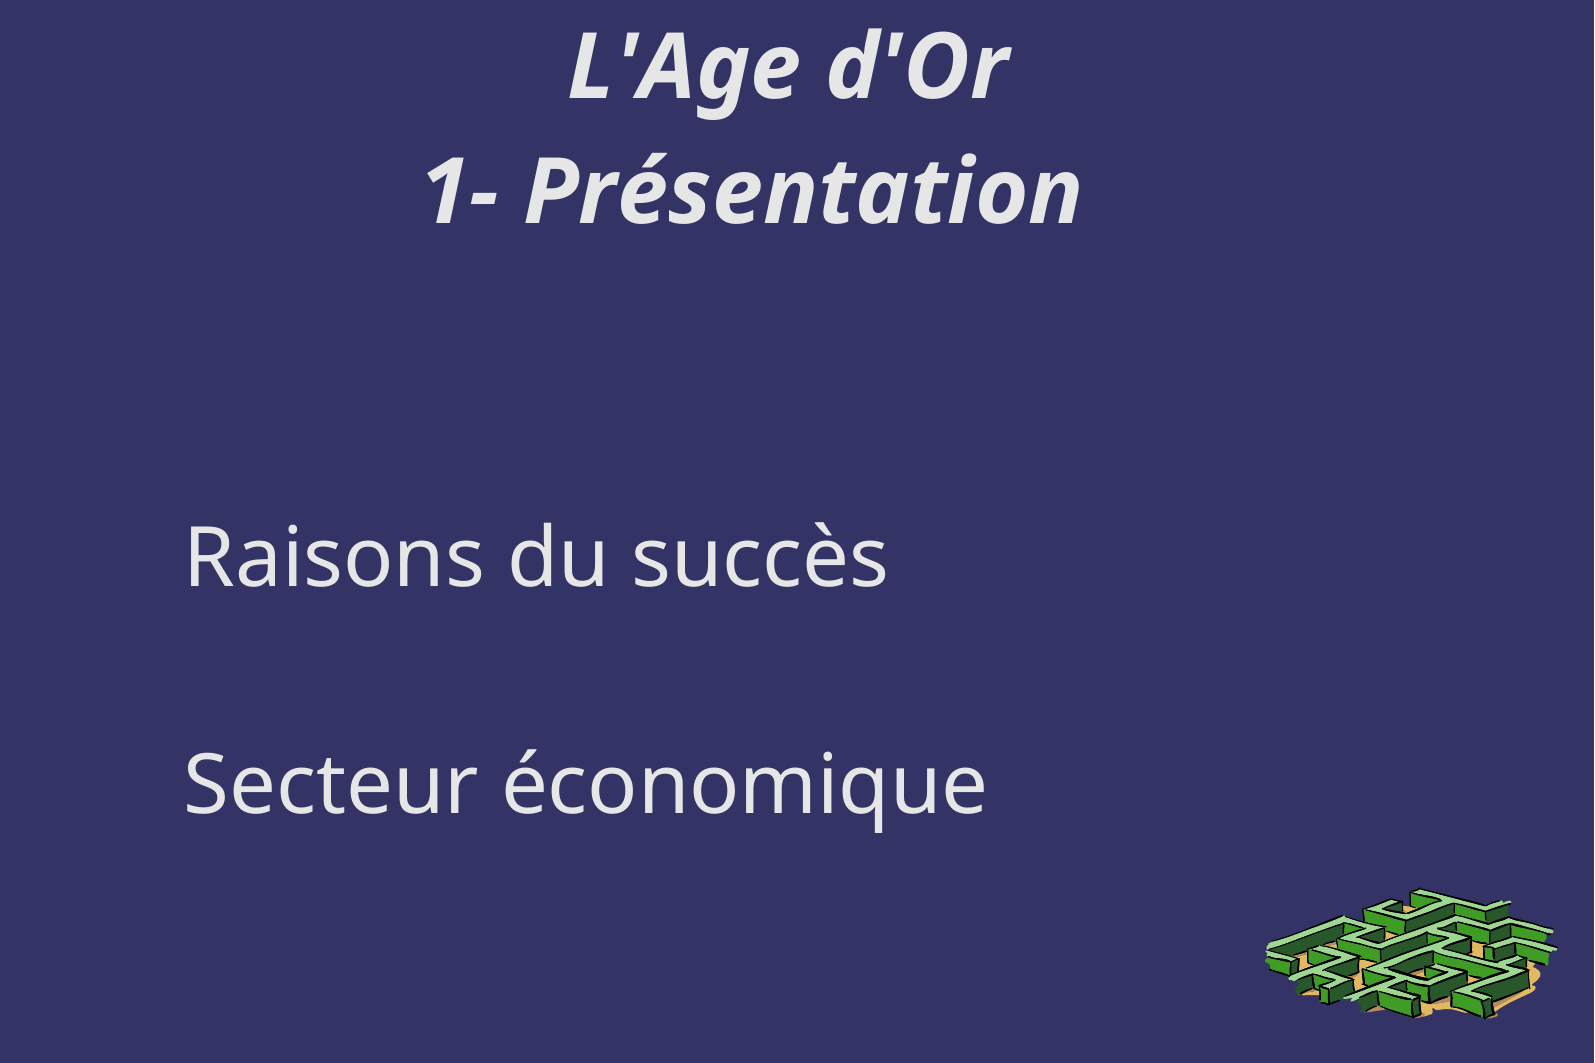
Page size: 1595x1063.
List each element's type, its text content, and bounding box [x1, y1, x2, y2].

title L'Age d'Or 1- Présentation [70, 10, 1506, 240]
list Raisons du succès Secteur économique [172, 383, 1329, 898]
